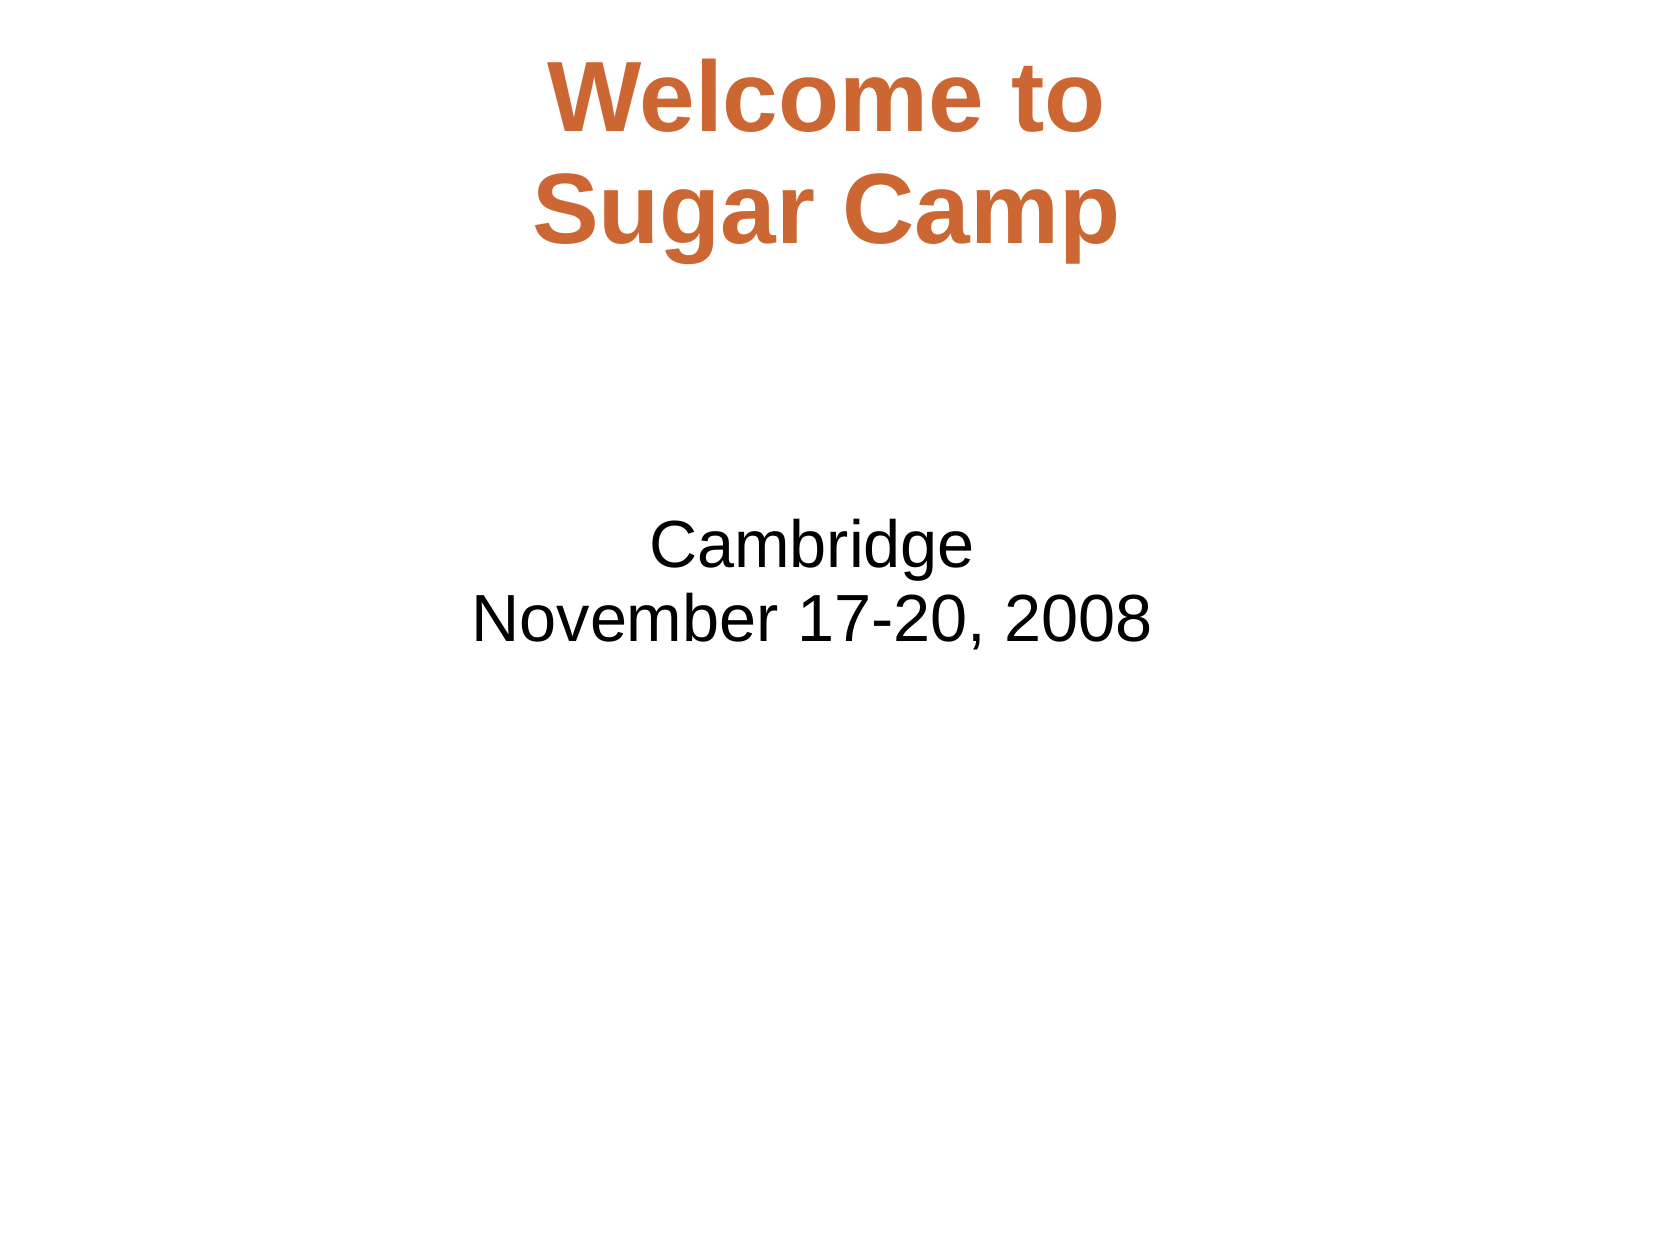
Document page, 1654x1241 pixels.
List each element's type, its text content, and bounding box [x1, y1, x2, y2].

title Welcome to Sugar Camp [82, 24, 1571, 282]
subtitle Cambridge November 17-20, 2008 [161, 375, 1463, 788]
